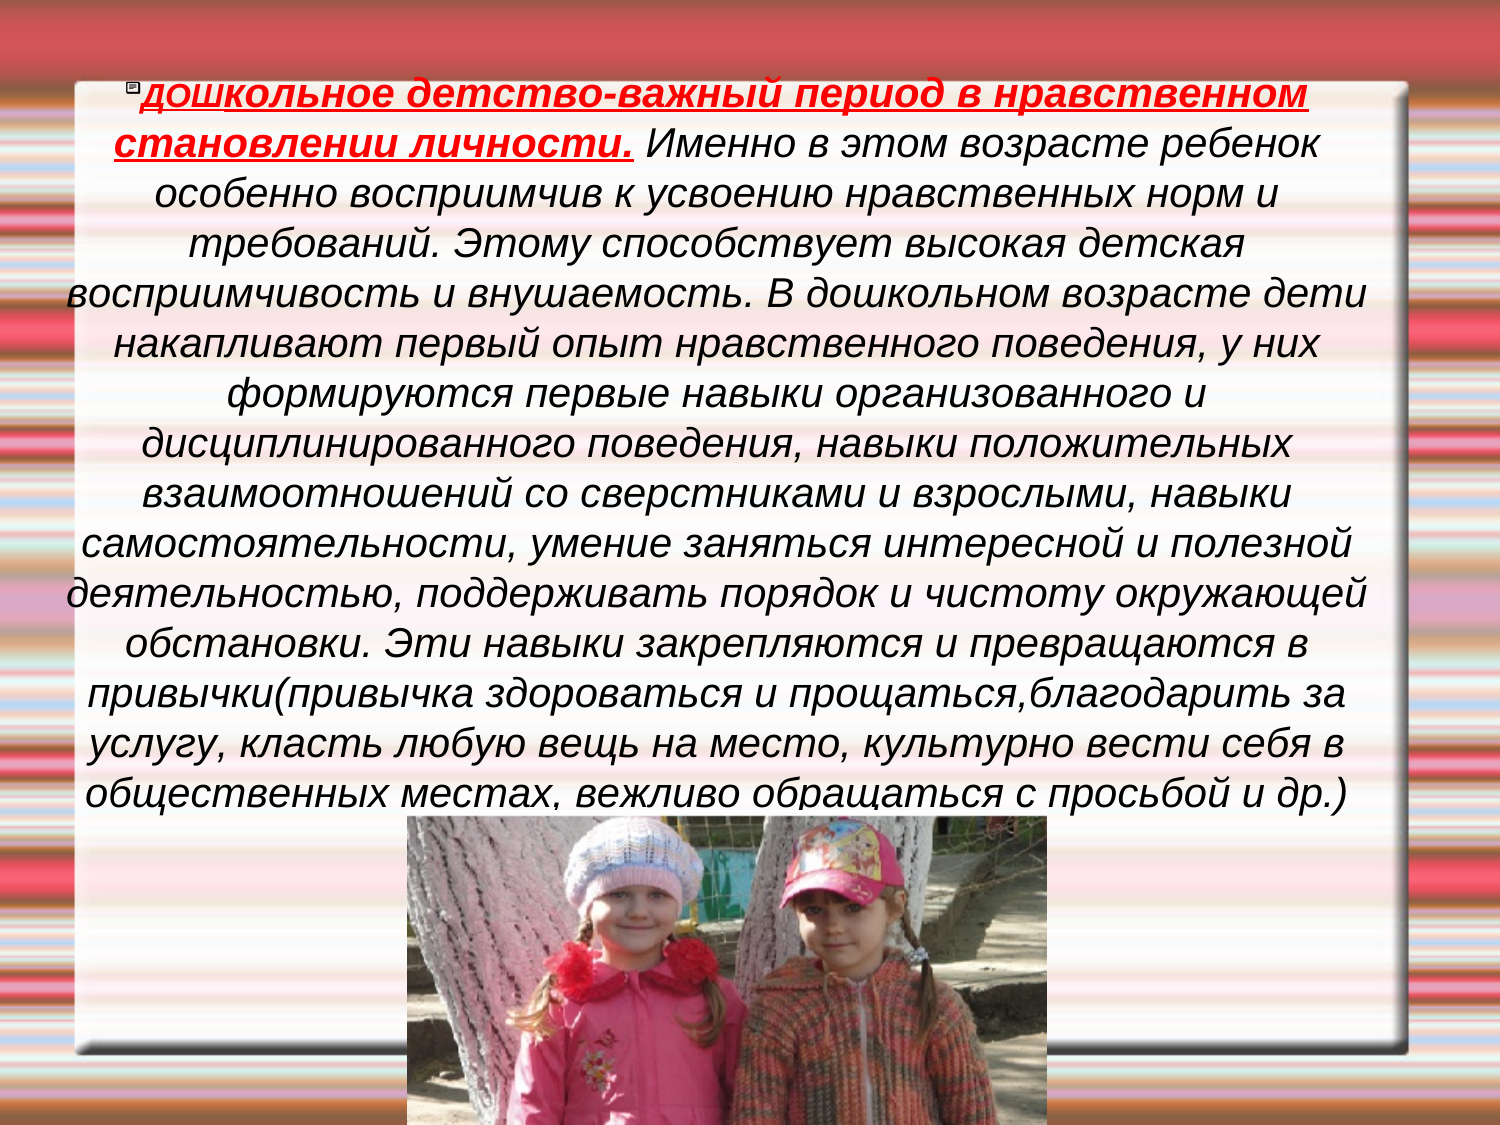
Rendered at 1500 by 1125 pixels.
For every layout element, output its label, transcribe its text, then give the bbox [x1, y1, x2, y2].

title ДОШкольное детство-важный период в нравственном становлении личности. Именно в этом возрасте ребенок особенно восприимчив к усвоению нравственных норм и требований. Этому способствует высокая детская восприимчивость и внушаемость. В дошкольном возрасте дети накапливают первый опыт нравственного поведения, у них формируются первые навыки организованного и дисциплинированного поведения, навыки положительных взаимоотношений со сверстниками и взрослыми, навыки самостоятельности, умение заняться интересной и полезной деятельностью, поддерживать порядок и чистоту окружающей обстановки. Эти навыки закрепляются и превращаются в привычки(привычка здороваться и прощаться,благодарить за услугу, класть любую вещь на место, культурно вести себя в общественных местах, вежливо обращаться с просьбой и др.) [29, 65, 1405, 811]
picture [407, 810, 1047, 1125]
